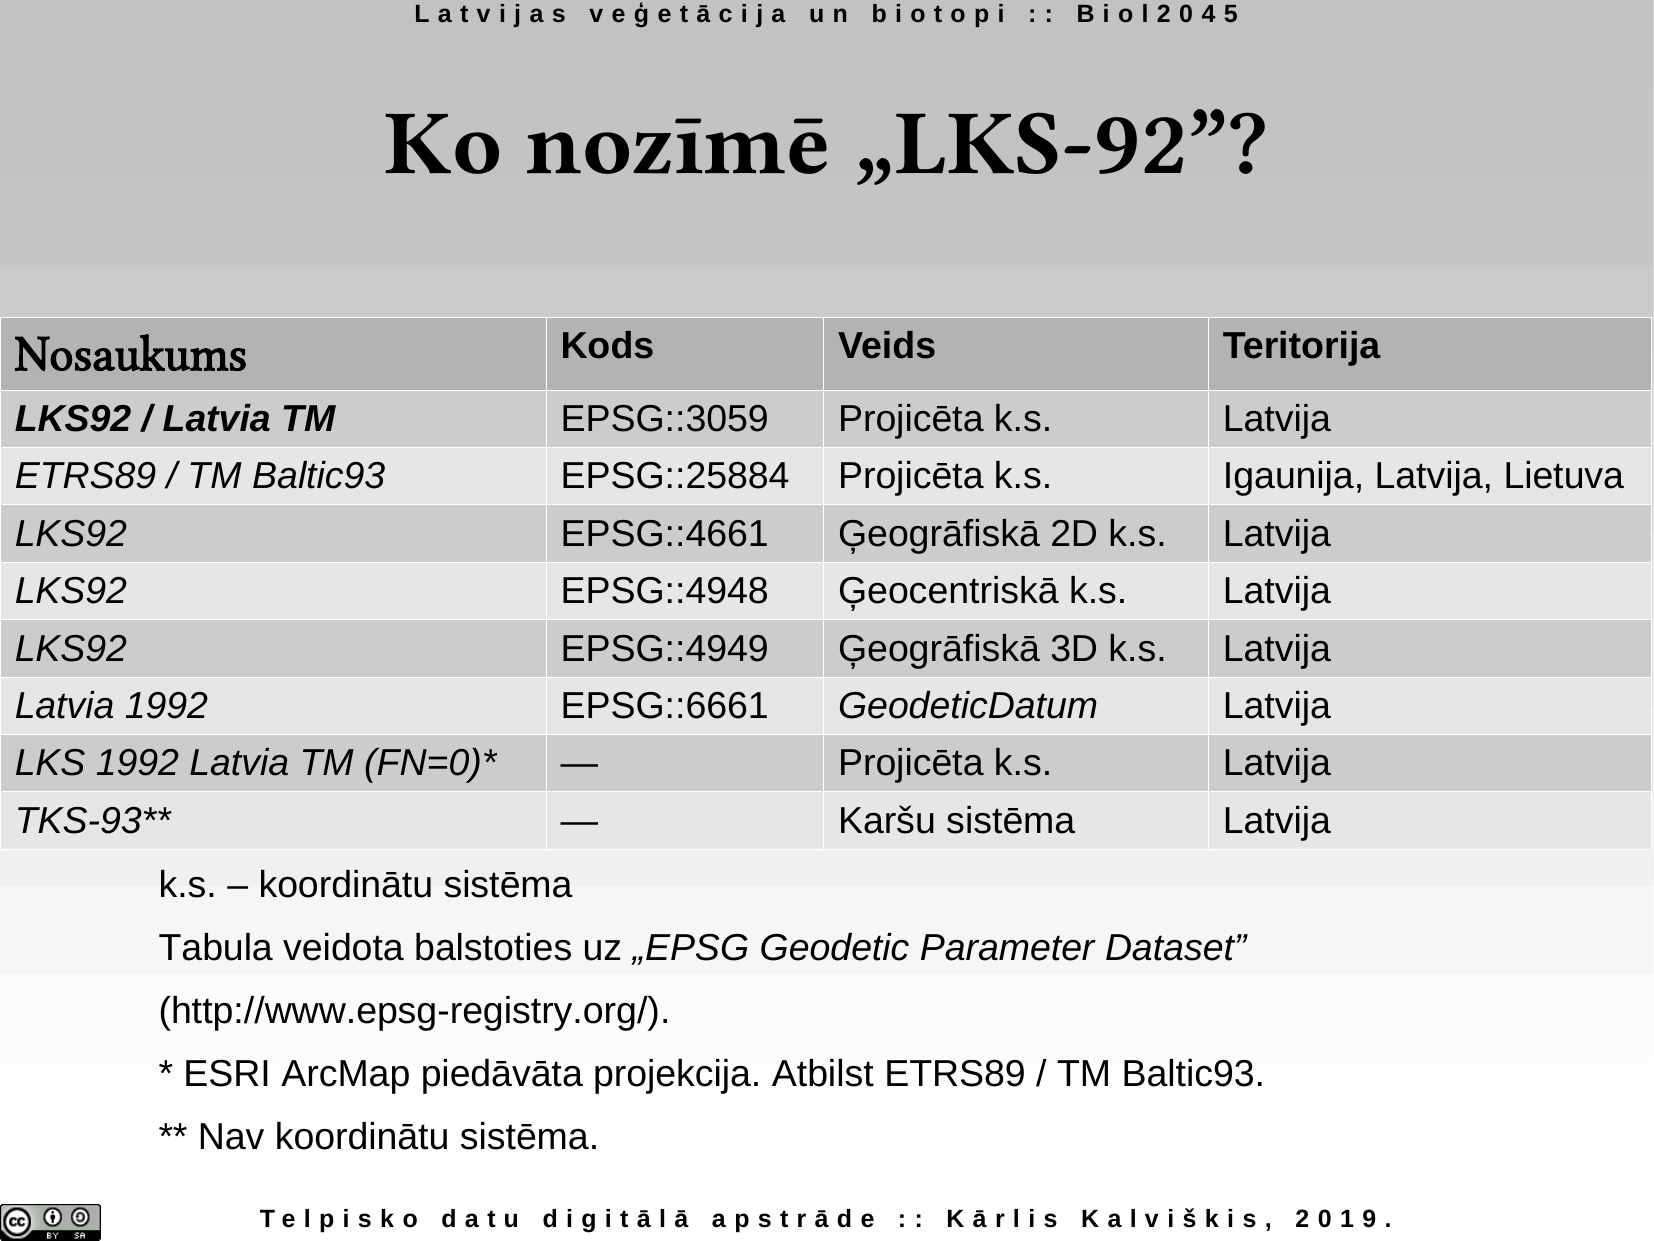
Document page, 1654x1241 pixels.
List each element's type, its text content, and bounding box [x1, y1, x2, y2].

table_cell Ģeogrāfiskā 3D k.s. [824, 620, 1208, 677]
table_cell Projicēta k.s. [824, 448, 1208, 504]
table_cell EPSG::6661 [547, 678, 823, 734]
table_cell EPSG::4949 [547, 620, 823, 677]
table_cell — [547, 792, 823, 842]
table_header Veids [824, 318, 1208, 390]
table_cell EPSG::3059 [547, 391, 823, 447]
table_cell EPSG::4948 [547, 563, 823, 619]
table_cell Igaunija, Latvija, Lietuva [1209, 448, 1651, 504]
table_cell Latvija [1209, 678, 1651, 734]
table_cell LKS92 [1, 563, 546, 619]
table_cell GeodeticDatum [824, 678, 1208, 734]
title Ko nozīmē „LKS-92”? [0, 1, 1654, 287]
table_cell LKS 1992 Latvia TM (FN=0)* [1, 735, 546, 791]
table_cell — [547, 735, 823, 791]
table_cell Ģeogrāfiskā 2D k.s. [824, 505, 1208, 562]
table_cell Latvija [1209, 505, 1651, 562]
table_cell Latvija [1209, 792, 1651, 849]
table_header Nosaukums [1, 318, 546, 390]
table_cell Projicēta k.s. [824, 735, 1208, 791]
picture [0, 287, 1654, 1241]
table_cell TKS-93** [1, 792, 546, 849]
table_cell Latvia 1992 [1, 678, 546, 734]
table_cell Latvija [1209, 735, 1651, 791]
table_cell LKS92 / Latvia TM [1, 391, 546, 447]
table_cell ETRS89 / TM Baltic93 [1, 448, 546, 504]
table_cell Projicēta k.s. [824, 391, 1208, 447]
table_cell EPSG::25884 [547, 448, 823, 504]
table_cell Karšu sistēma [824, 792, 1208, 842]
table_header Teritorija [1209, 318, 1651, 390]
table_cell LKS92 [1, 505, 546, 562]
table_cell LKS92 [1, 620, 546, 677]
table_cell Latvija [1209, 620, 1651, 677]
text_box k.s. – koordinātu sistēma Tabula veidota balstoties uz „EPSG Geodetic Parameter Dataset” (http://www.epsg-registry.org/). * ESRI ArcMap piedāvāta projekcija. Atbilst ETRS89 / TM Baltic93. ** Nav koordinātu sistēma. [158, 842, 1261, 1088]
table_cell Latvija [1209, 563, 1651, 619]
table_cell Latvija [1209, 391, 1651, 447]
table_header Kods [547, 318, 823, 390]
table_cell EPSG::4661 [547, 505, 823, 562]
table_cell Ģeocentriskā k.s. [824, 563, 1208, 619]
